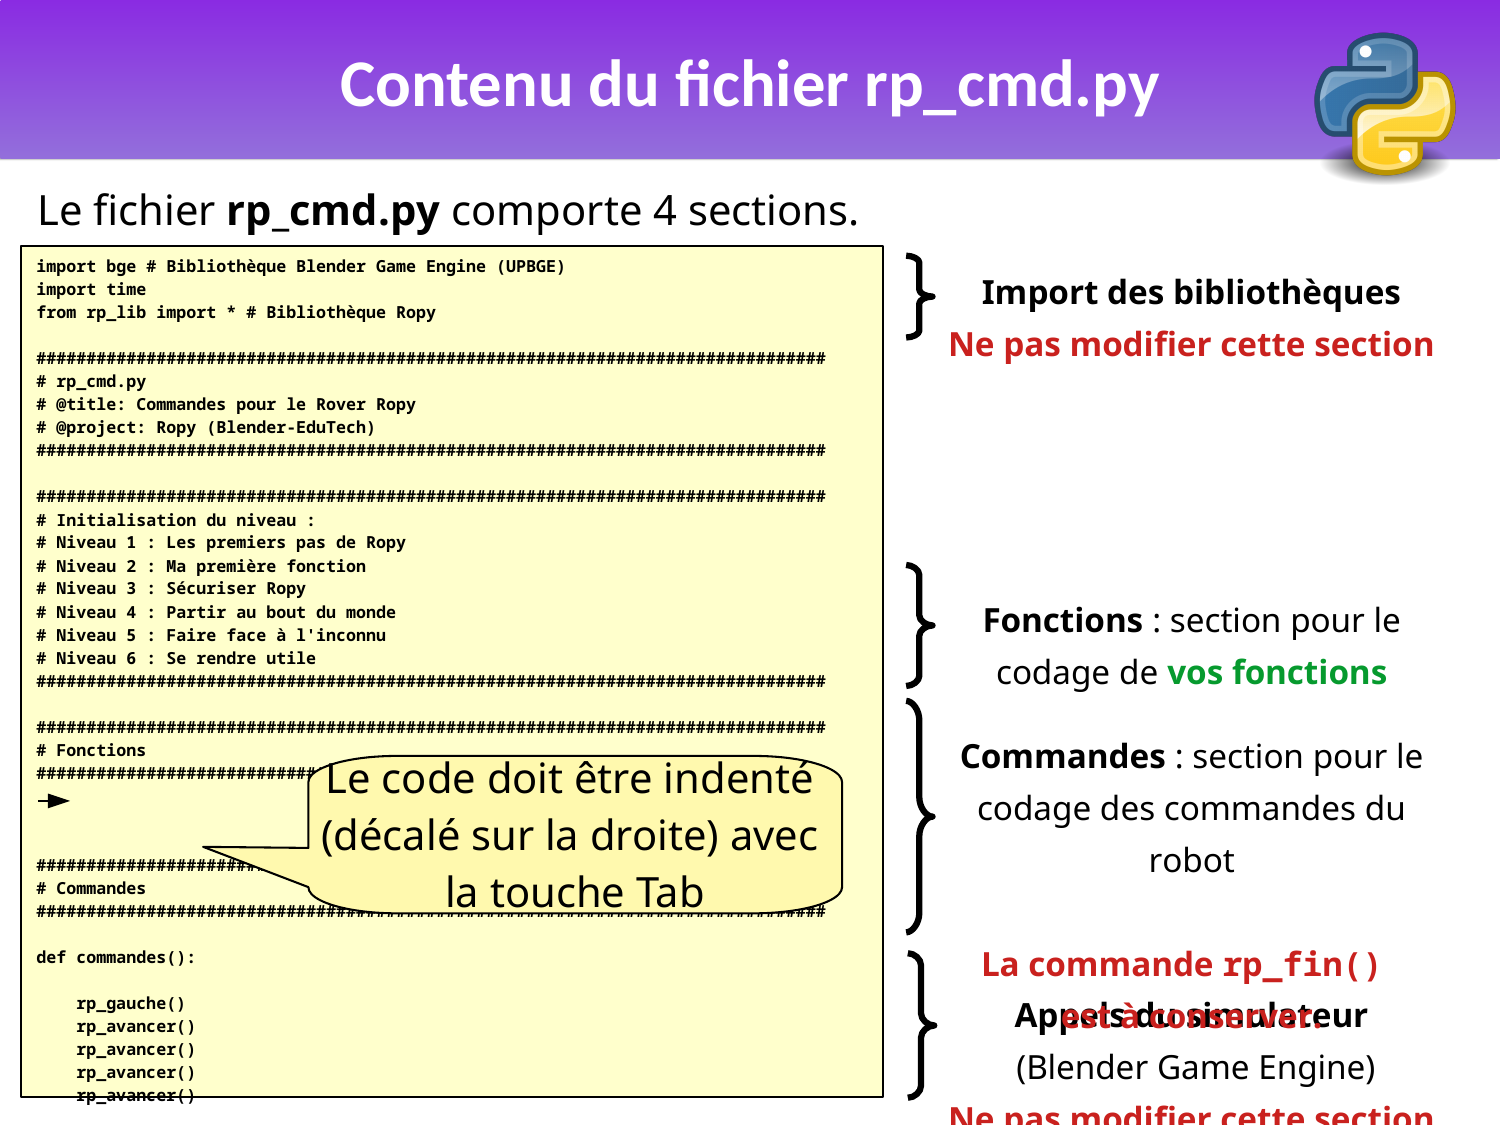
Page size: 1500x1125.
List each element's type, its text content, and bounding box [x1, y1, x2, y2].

text_box Import des bibliothèques Ne pas modifier cette section [931, 254, 1452, 347]
text_box [36, 273, 778, 344]
text_box Appels du simulateur (Blender Game Engine) Ne pas modifier cette section [926, 978, 1458, 1108]
picture [1305, 29, 1465, 189]
text_box Le fichier rp_cmd.py comporte 4 sections. [22, 173, 1431, 230]
text_box Le code doit être indenté (décalé sur la droite) avec la touche Tab [203, 755, 843, 914]
text_box Fonctions : section pour le codage de vos fonctions [926, 583, 1458, 675]
text_box import bge # Bibliothèque Blender Game Engine (UPBGE) import time from rp_lib import * # Bibliothèque Ropy ############################################################################### # rp_cmd.py # @title: Commandes pour le Rover Ropy # @project: Ropy (Blender-EduTech) ############################################################################### ############################################################################### # Initialisation du niveau : # Niveau 1 : Les premiers pas de Ropy # Niveau 2 : Ma première fonction # Niveau 3 : Sécuriser Ropy # Niveau 4 : Partir au bout du monde # Niveau 5 : Faire face à l'inconnu # Niveau 6 : Se rendre utile ############################################################################### ############################################################################### # Fonctions ############################################################################### ############################################################################### # Commandes ############################################################################### def commandes(): rp_gauche() rp_avancer() rp_avancer() rp_avancer() rp_avancer() rp_fin() # A garder ############################################################################### # En: Externals calls << DONT CHANGE THIS SECTION >> # Fr: Appels externes << NE PAS MODIFIER CETTE SECTION >> ############################################################################### if __name__=='start': thread_cmd_start(commandes) if __name__=='stop': thread_cmd_stop() [20, 246, 884, 1098]
text_box Commandes : section pour le codage des commandes du robot La commande rp_fin() est à conserver. [926, 719, 1458, 925]
text_box Contenu du fichier rp_cmd.py [0, 0, 1500, 159]
